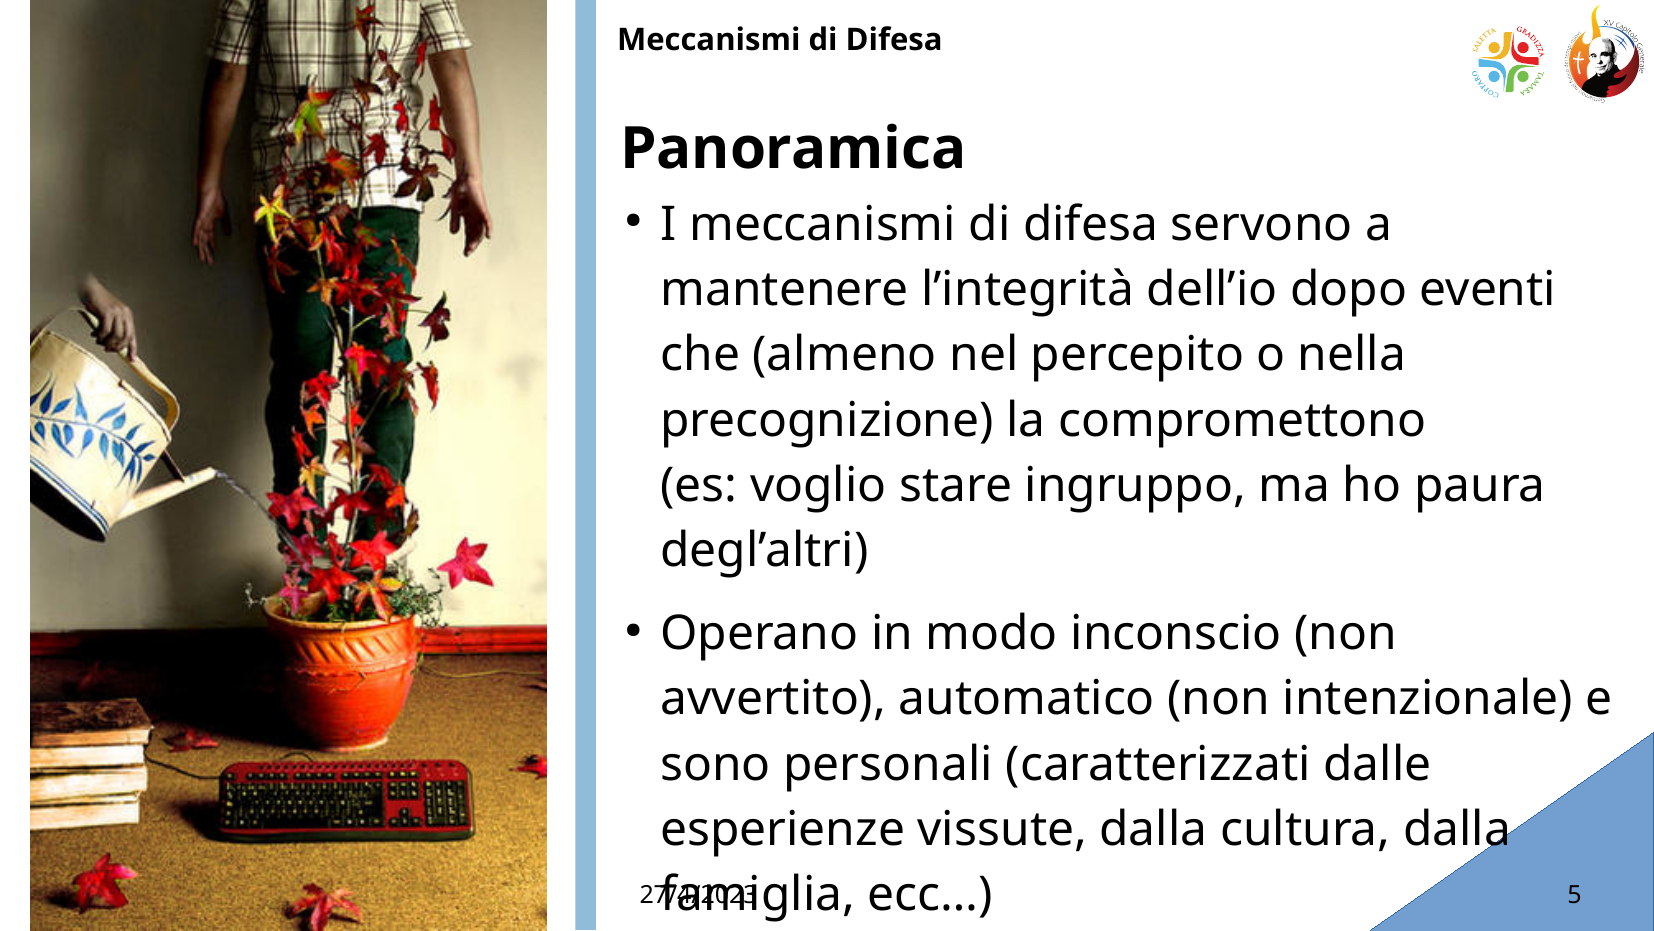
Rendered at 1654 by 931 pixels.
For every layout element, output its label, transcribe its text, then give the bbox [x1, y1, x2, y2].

picture [30, 0, 547, 931]
picture [1563, 4, 1646, 103]
text_box Meccanismi di Difesa [602, 9, 1335, 63]
subtitle I meccanismi di difesa servono a mantenere l’integrità dell’io dopo eventi che (almeno nel percepito o nella precognizione) la compromettono (es: voglio stare ingruppo, ma ho paura degl’altri) Operano in modo inconscio (non avvertito), automatico (non intenzionale) e sono personali (caratterizzati dalle esperienze vissute, dalla cultura, dalla famiglia, ecc…) [624, 188, 1630, 885]
title Panoramica [620, 106, 1617, 178]
